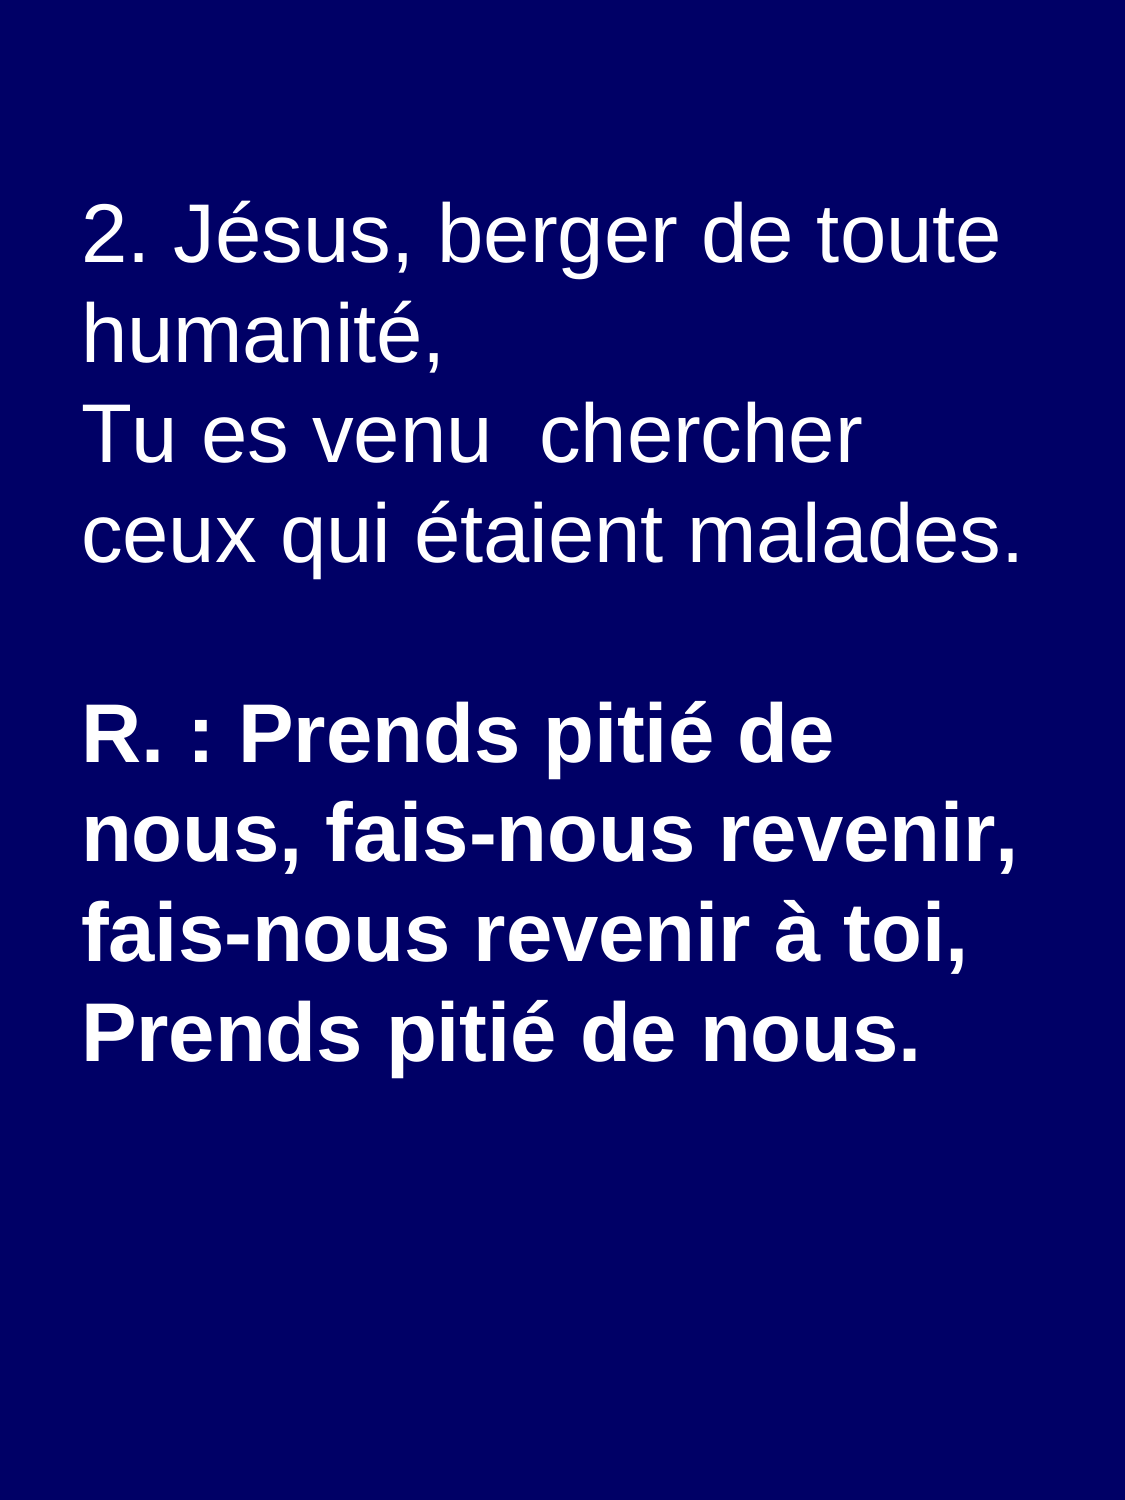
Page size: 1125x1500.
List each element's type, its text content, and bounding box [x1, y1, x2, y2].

text_box 2. Jésus, berger de toute humanité, Tu es venu chercher ceux qui étaient malades. R. : Prends pitié de nous, fais-nous revenir, fais-nous revenir à toi, Prends pitié de nous. [66, 171, 1071, 1087]
